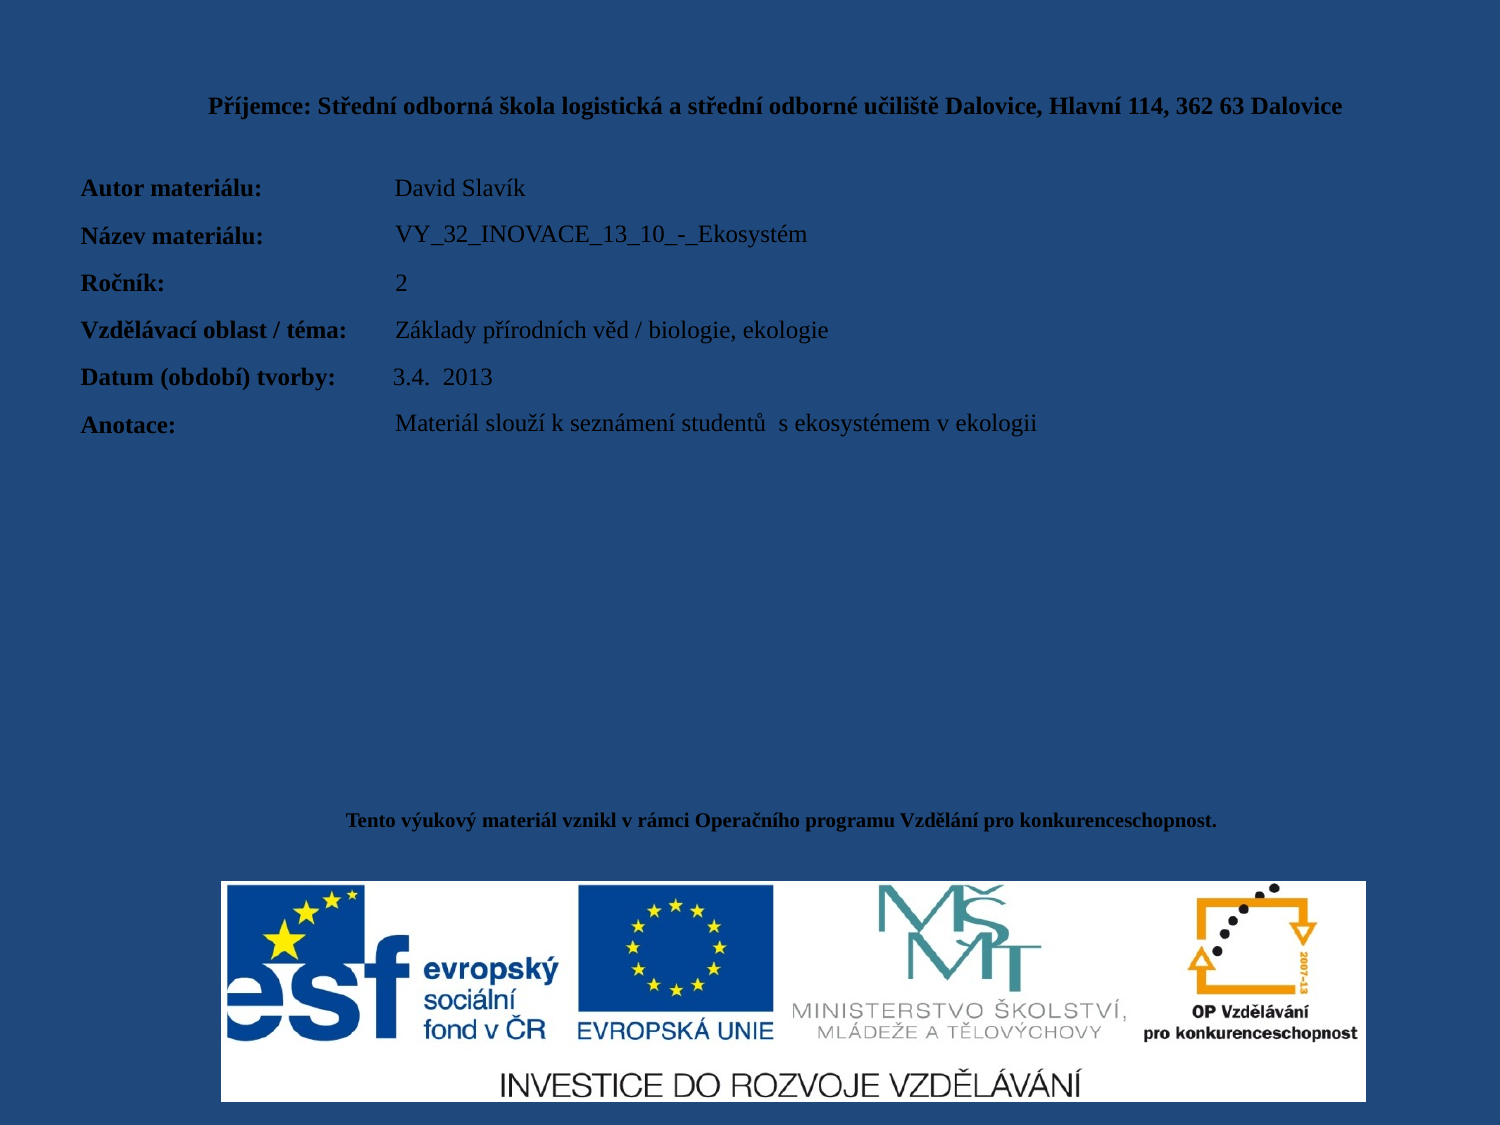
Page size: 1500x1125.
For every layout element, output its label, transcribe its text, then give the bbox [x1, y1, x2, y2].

picture [221, 881, 1366, 1102]
text_box Příjemce: Střední odborná škola logistická a střední odborné učiliště Dalovice, Hlavní 114, 362 63 Dalovice [193, 81, 1394, 128]
text_box 3.4. 2013 [378, 353, 547, 399]
text_box David Slavík [360, 164, 794, 210]
text_box Název materiálu: [65, 211, 379, 257]
text_box Základy přírodních věd / biologie, ekologie [379, 306, 1472, 352]
text_box Datum (období) tvorby: [65, 353, 361, 399]
text_box Ročník: [65, 258, 184, 305]
text_box VY_32_INOVACE_13_10_-_Ekosystém [379, 209, 1444, 256]
text_box Autor materiálu: [65, 164, 360, 210]
text_box Tento výukový materiál vznikl v rámci Operačního programu Vzdělání pro konkurenceschopnost. [92, 798, 1472, 840]
text_box Vzdělávací oblast / téma: [65, 306, 373, 352]
text_box Materiál slouží k seznámení studentů s ekosystémem v ekologii [379, 398, 1413, 445]
text_box 2 [336, 258, 547, 305]
text_box Anotace: [65, 400, 220, 446]
